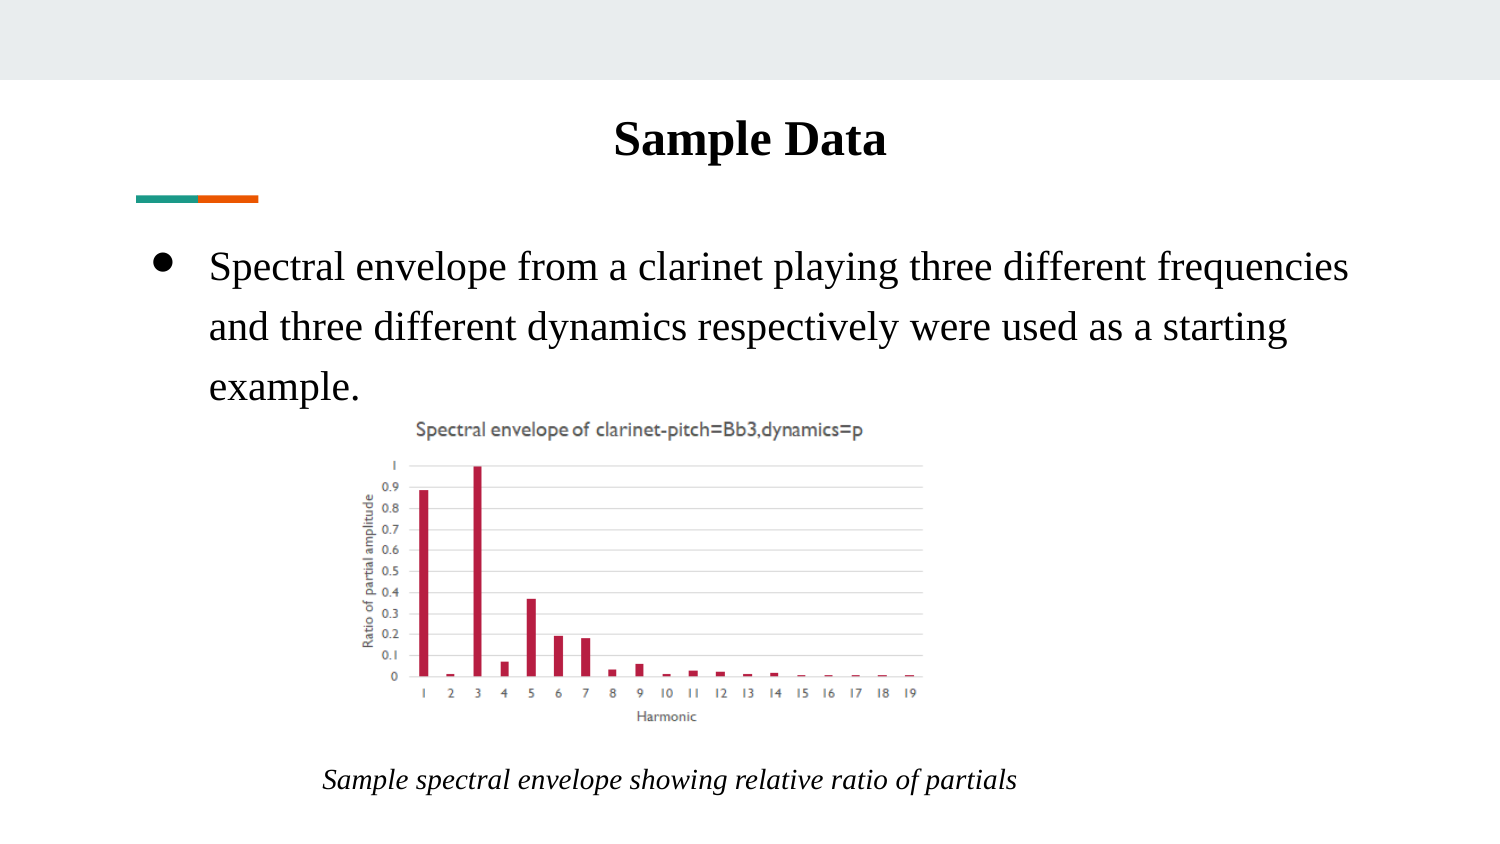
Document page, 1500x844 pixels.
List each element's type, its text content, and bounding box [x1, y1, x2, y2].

list Spectral envelope from a clarinet playing three different frequencies and three different dynamics respectively were used as a starting example. Sample spectral envelope showing relative ratio of partials [118, 214, 1381, 586]
title Sample Data [119, 90, 1381, 211]
picture [340, 406, 939, 738]
